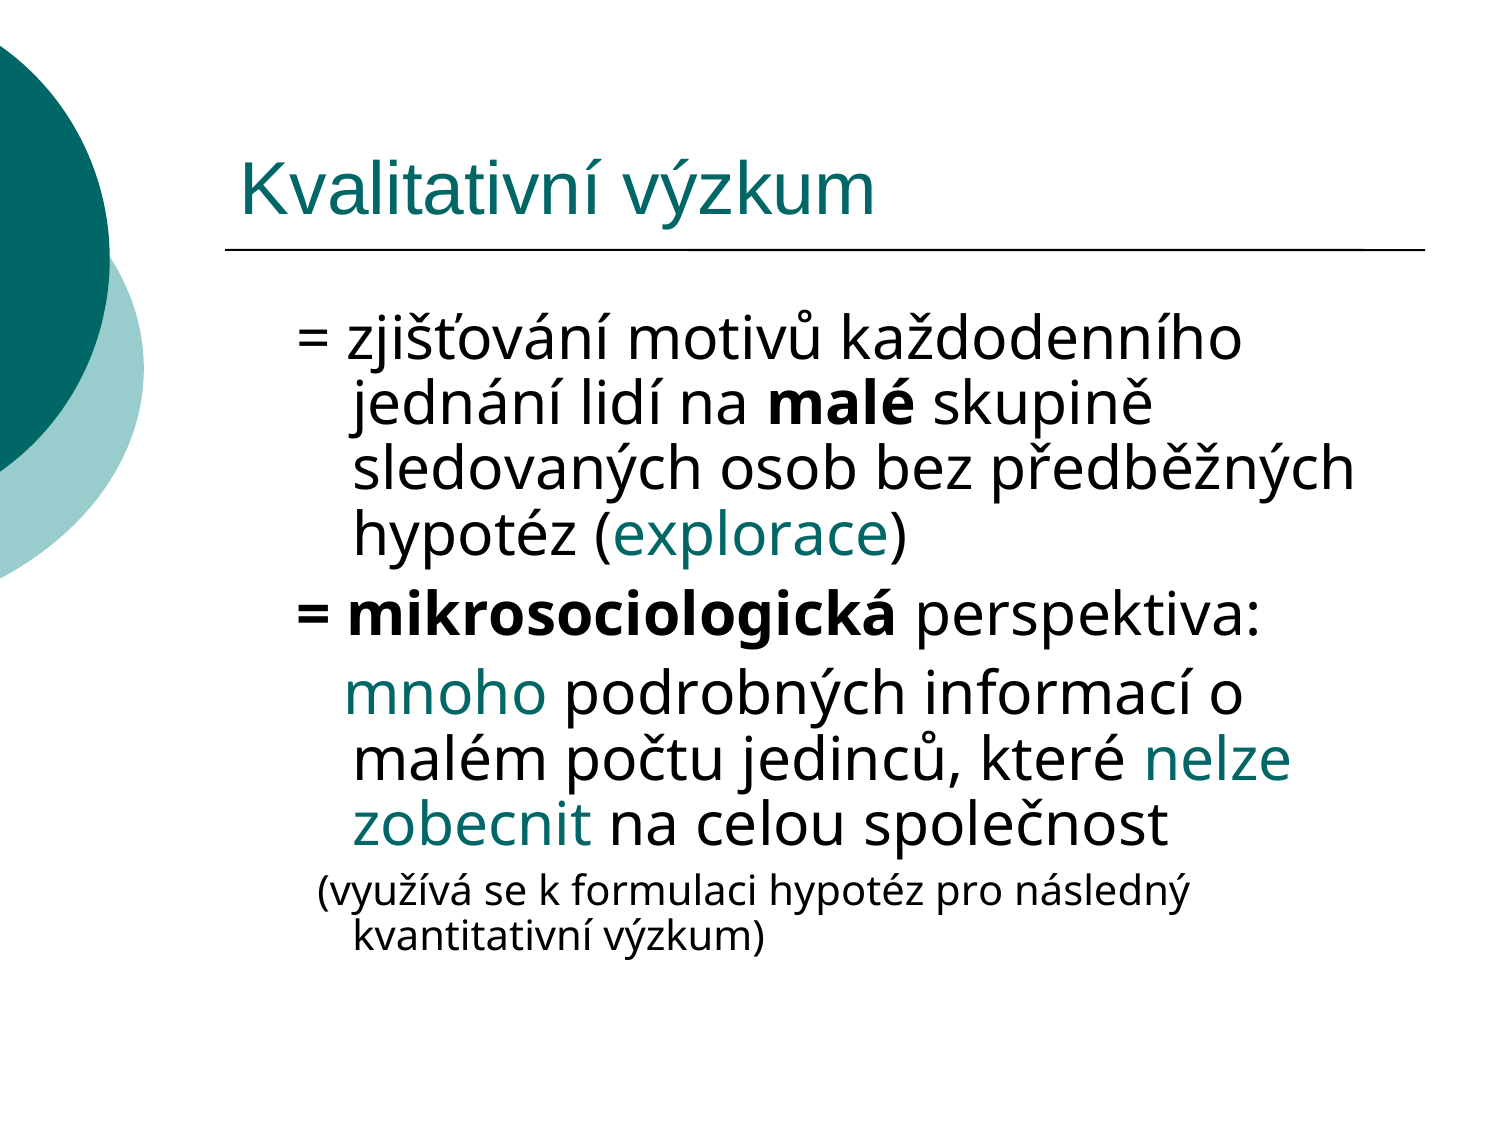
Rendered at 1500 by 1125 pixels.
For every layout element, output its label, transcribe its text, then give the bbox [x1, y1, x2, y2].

list = zjišťování motivů každodenního jednání lidí na malé skupině sledovaných osob bez předběžných hypotéz (explorace) = mikrosociologická perspektiva: mnoho podrobných informací o malém počtu jedinců, které nelze zobecnit na celou společnost (využívá se k formulaci hypotéz pro následný kvantitativní výzkum) [224, 299, 1425, 975]
title Kvalitativní výzkum [224, 49, 1425, 237]
